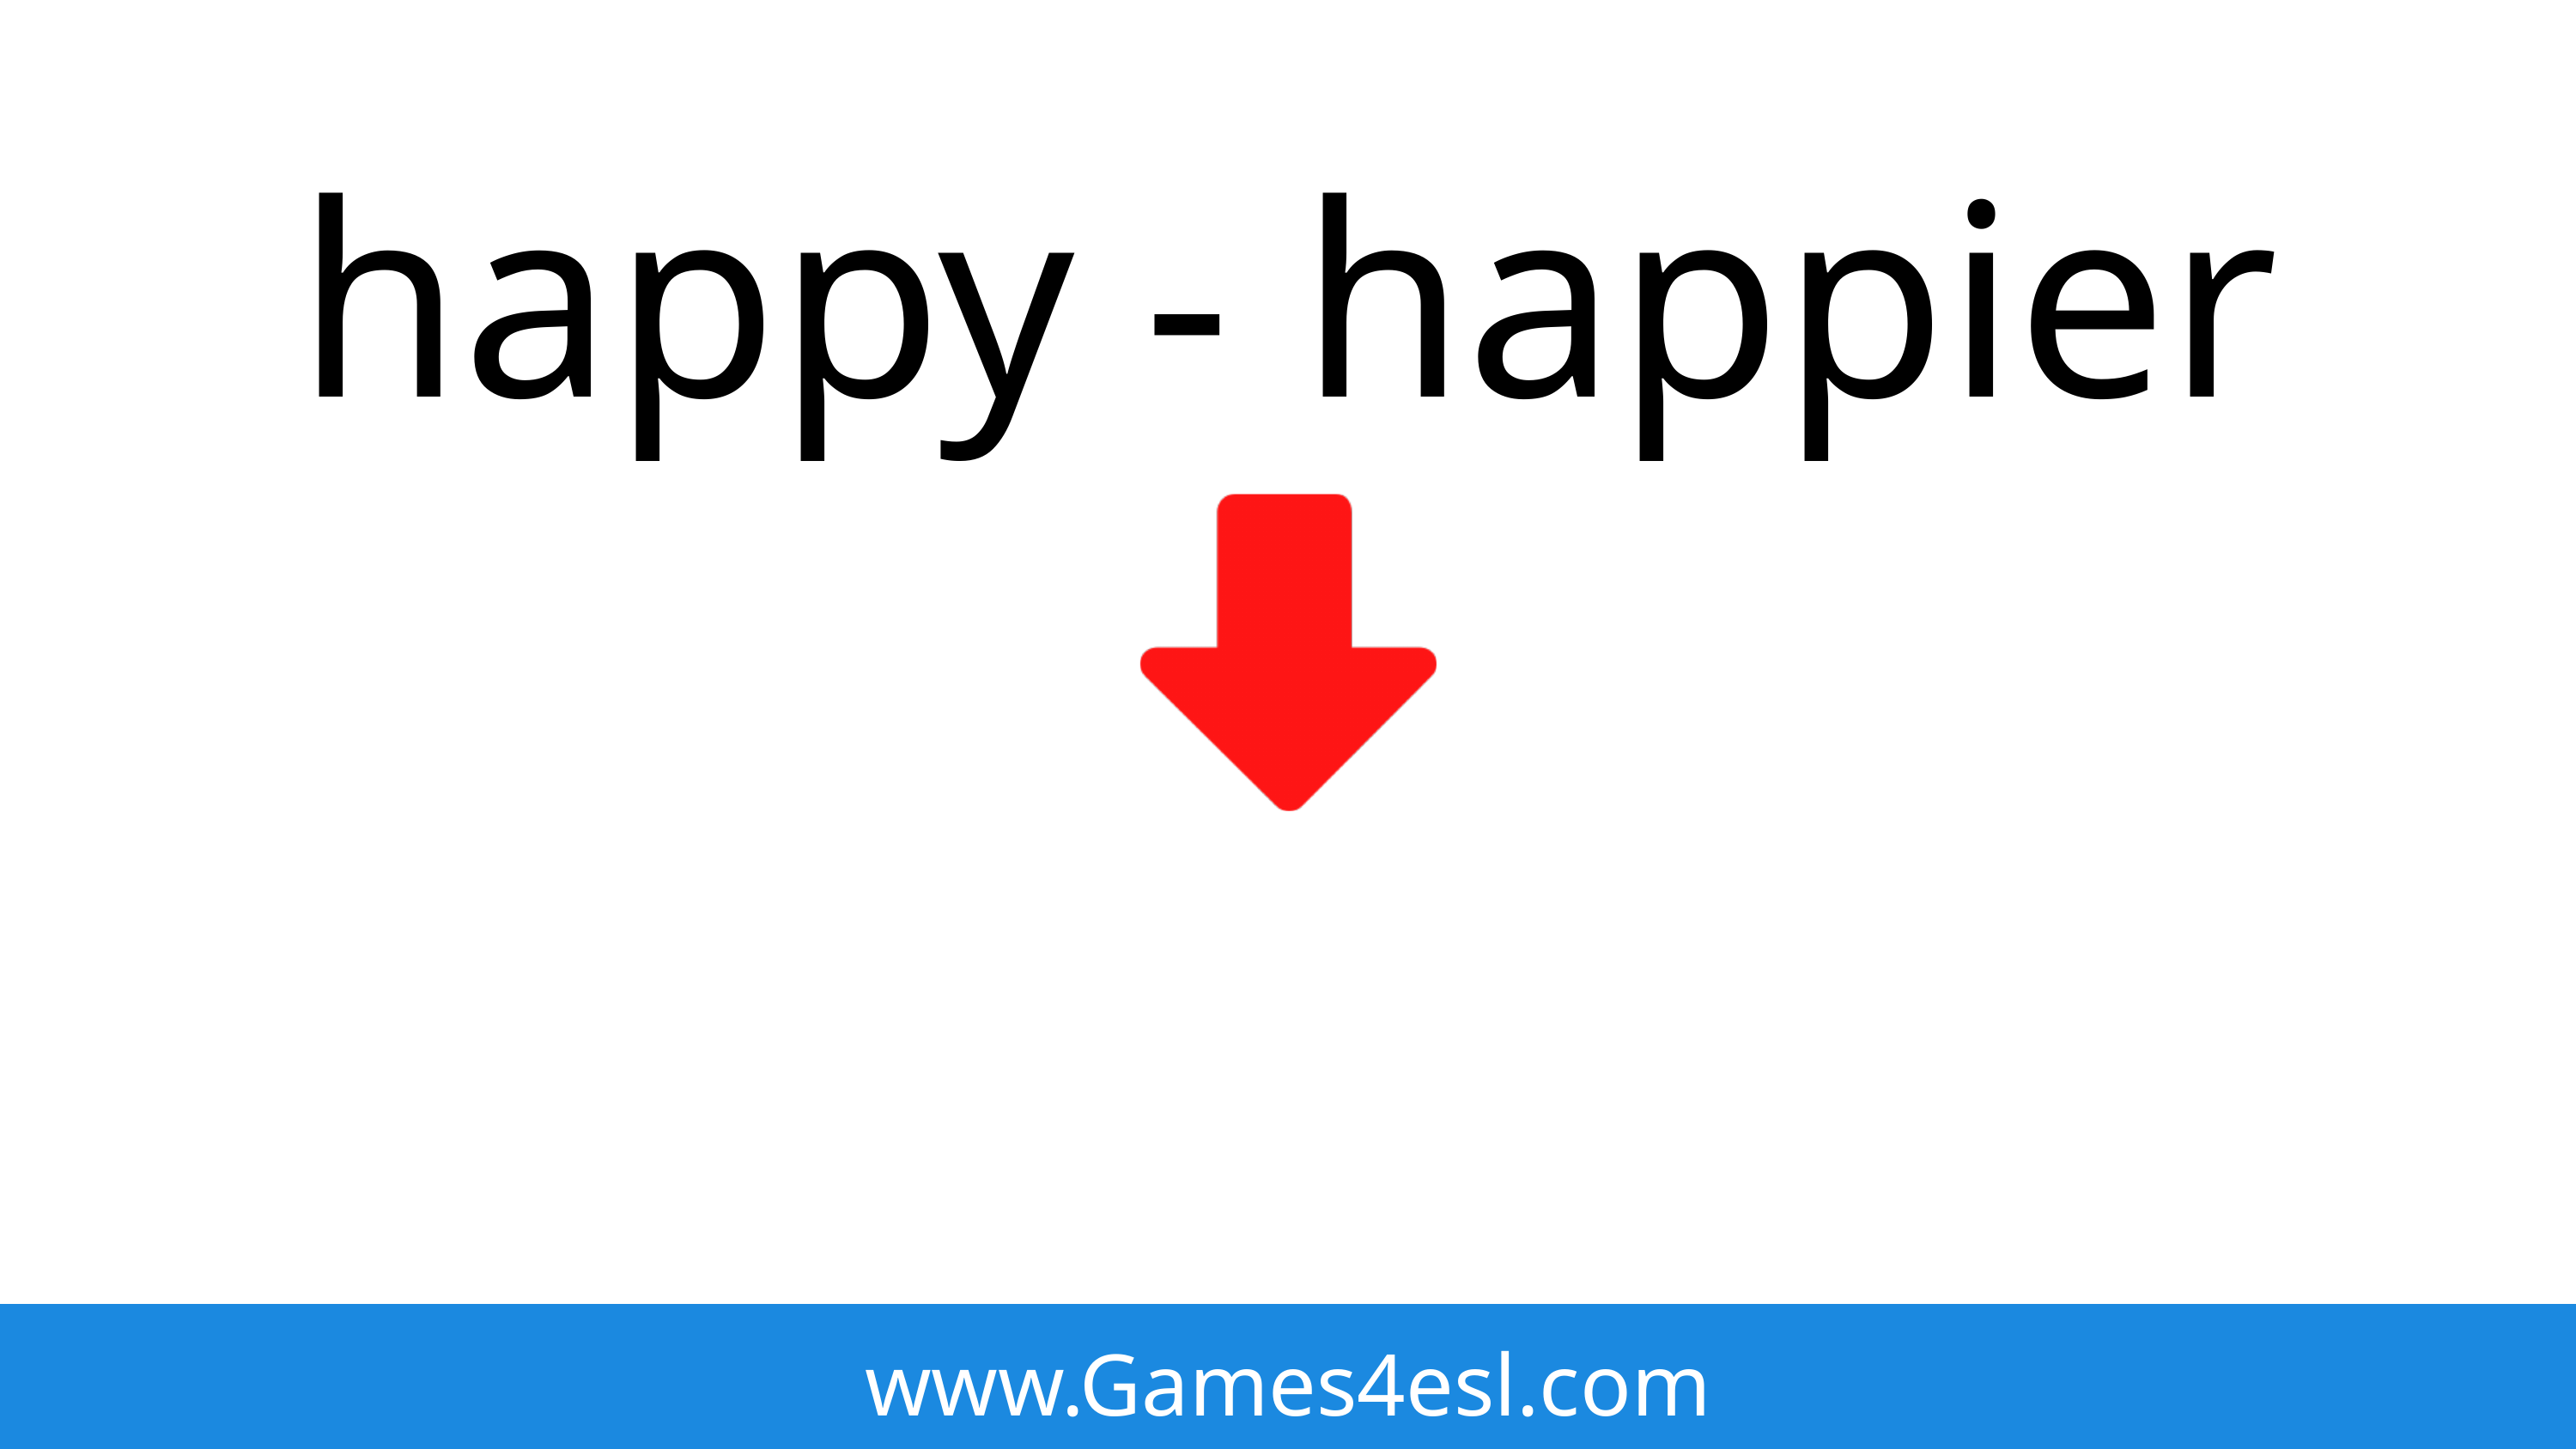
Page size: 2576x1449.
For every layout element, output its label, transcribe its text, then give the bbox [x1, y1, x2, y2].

text_box www.Games4esl.com [842, 1314, 1734, 1426]
text_box happy - happier [252, 75, 2324, 436]
text_box [0, 1304, 2576, 1449]
picture [1139, 494, 1437, 811]
